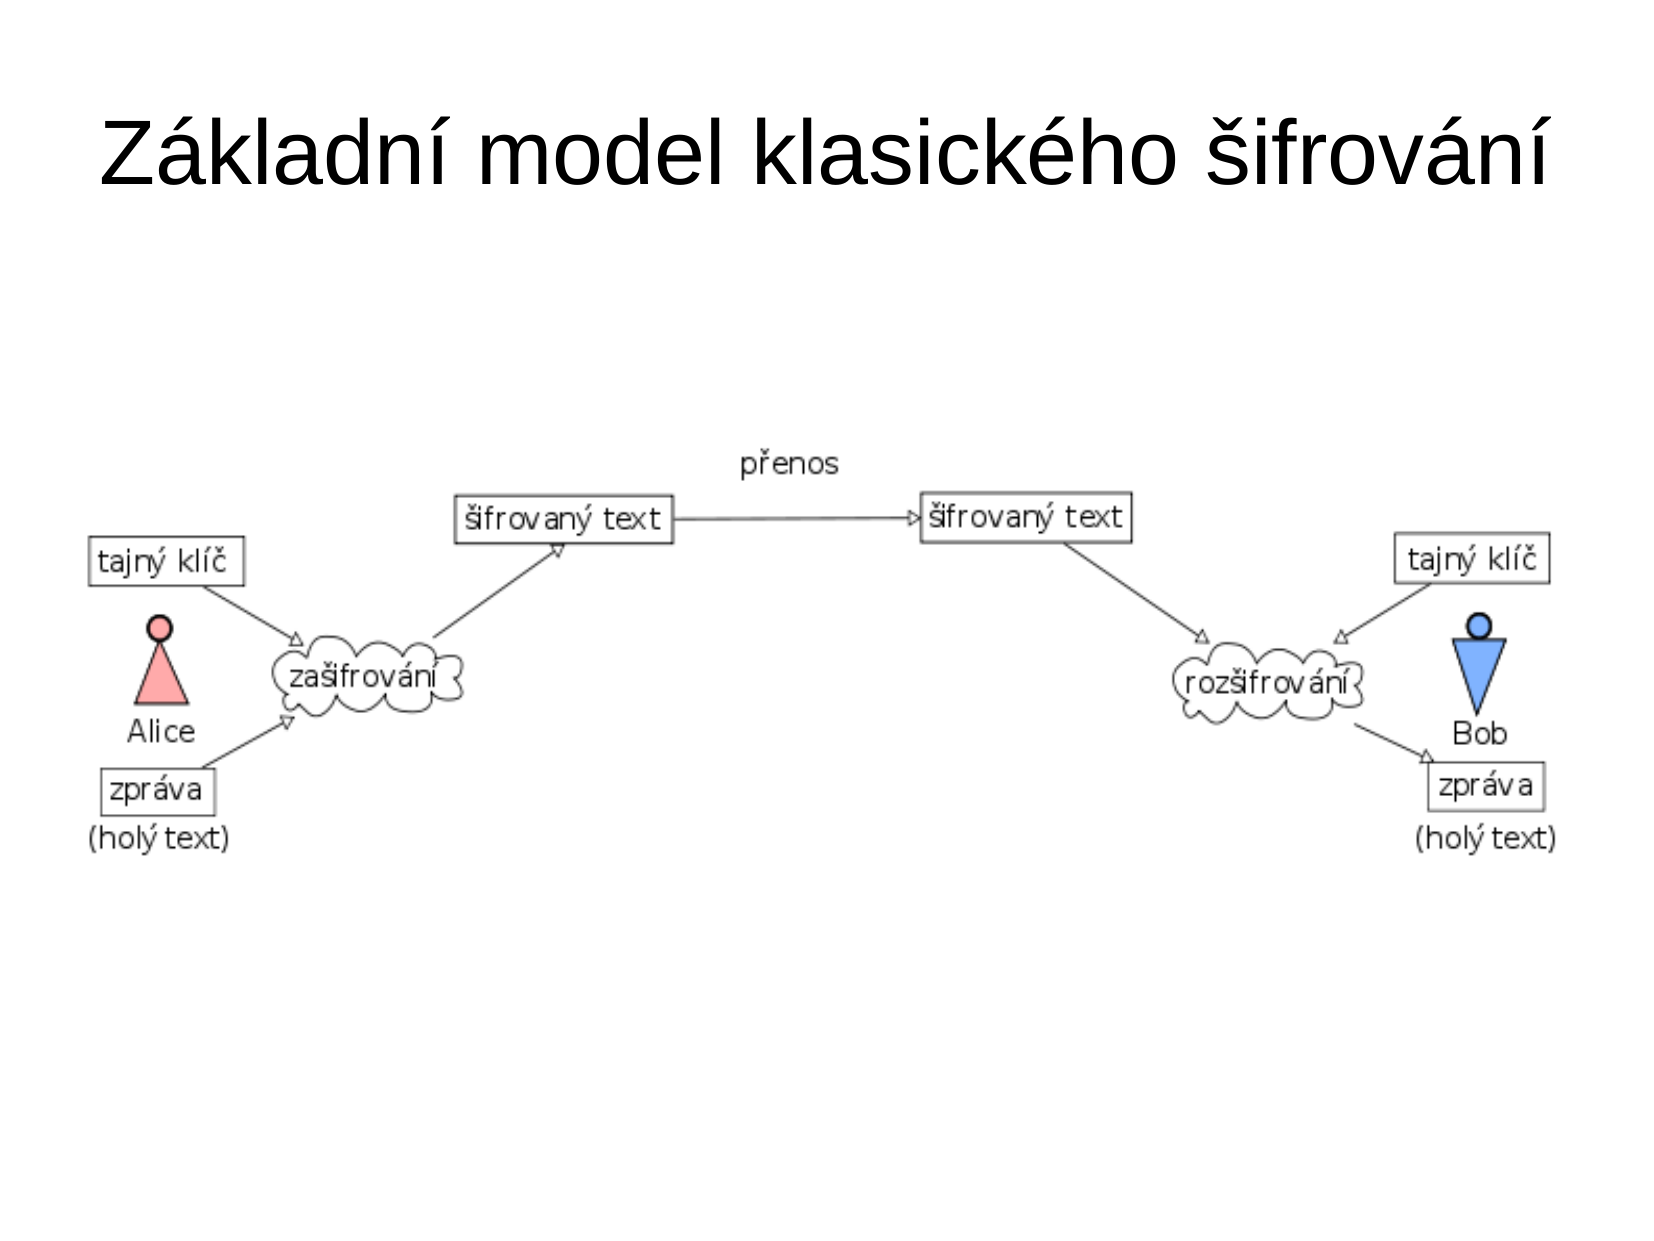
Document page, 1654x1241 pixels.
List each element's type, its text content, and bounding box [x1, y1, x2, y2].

title Základní model klasického šifrování [82, 49, 1571, 257]
picture [59, 383, 1595, 945]
